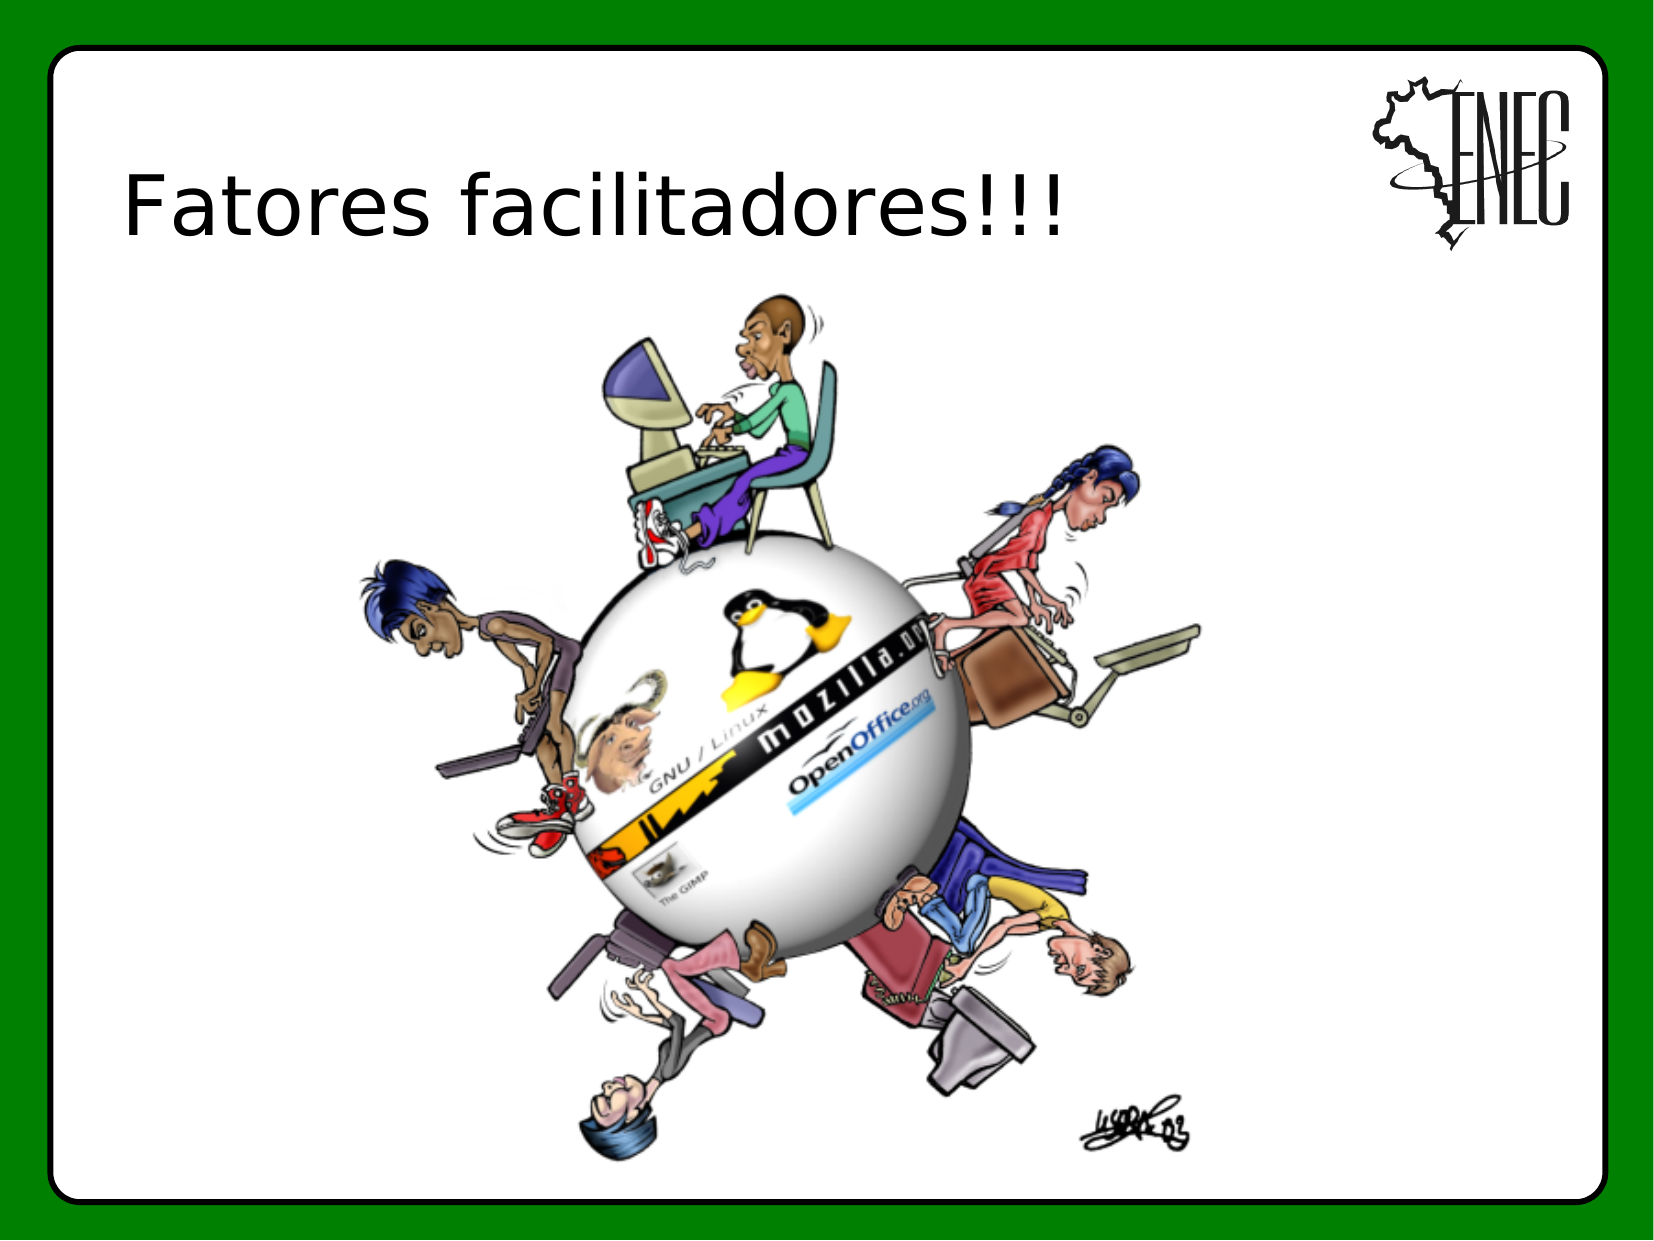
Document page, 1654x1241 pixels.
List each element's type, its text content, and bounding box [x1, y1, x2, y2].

picture [345, 270, 1263, 1188]
picture [1367, 71, 1575, 273]
title Fatores facilitadores!!! [121, 102, 1534, 311]
